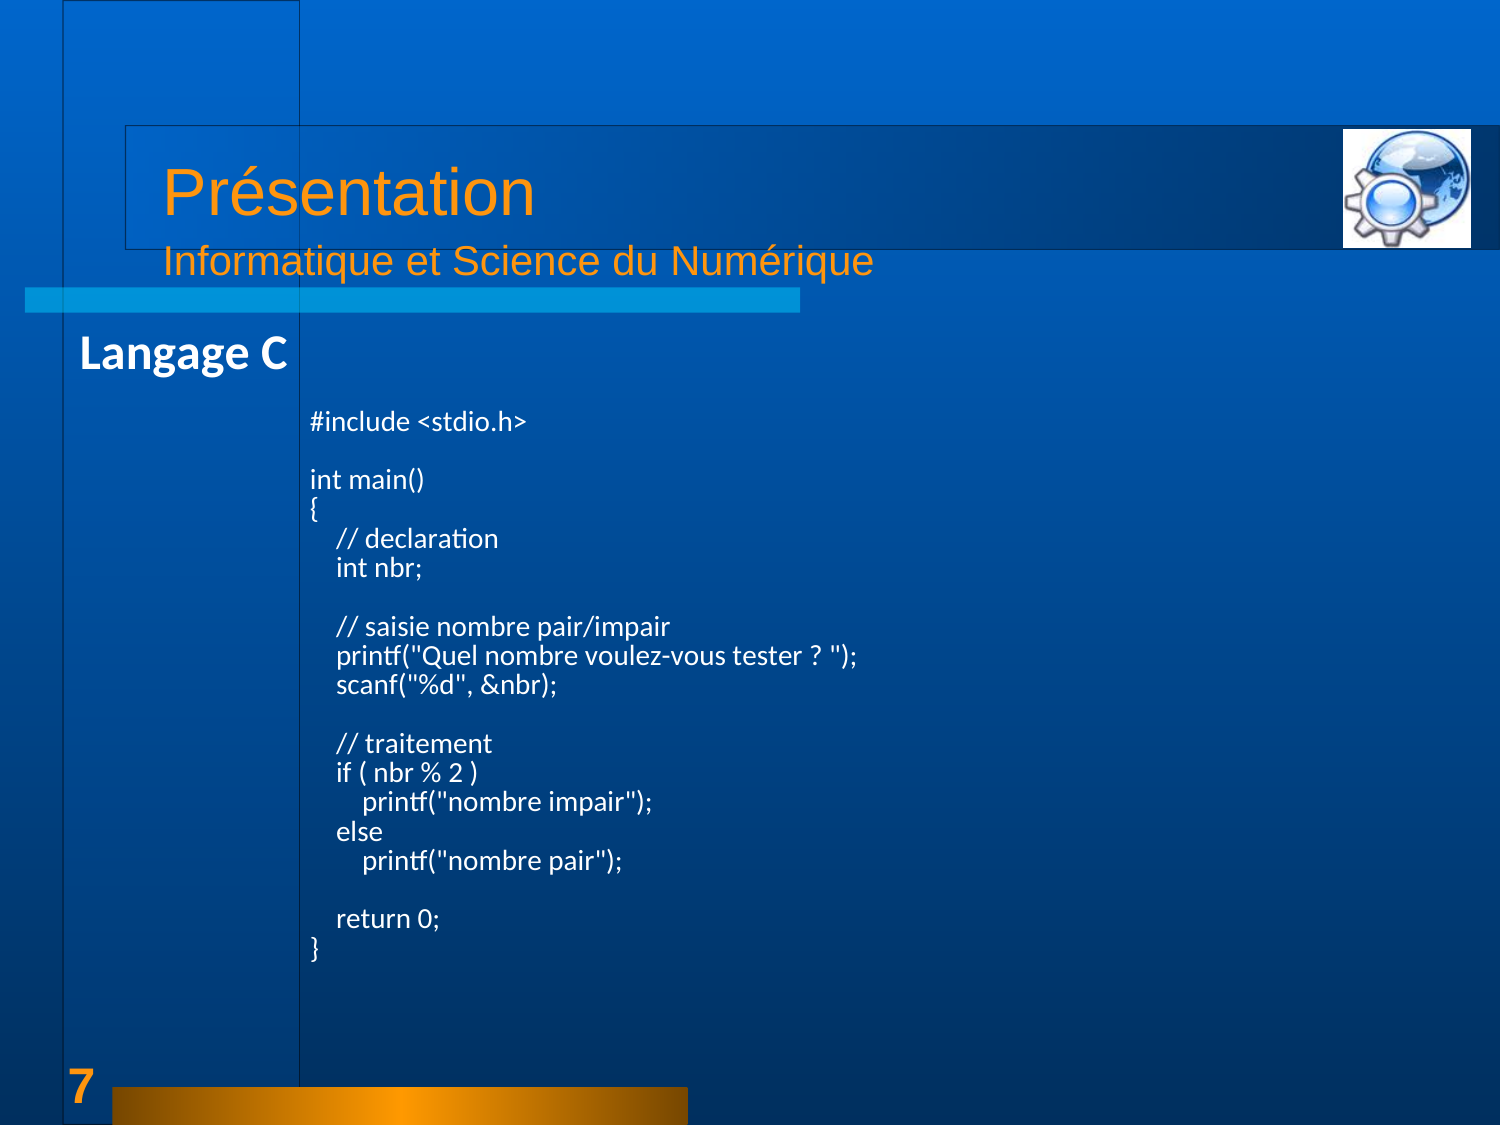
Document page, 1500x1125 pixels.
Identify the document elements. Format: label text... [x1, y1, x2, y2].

picture [1343, 129, 1471, 248]
text_box #include <stdio.h> int main() { // declaration int nbr; // saisie nombre pair/impair printf("Quel nombre voulez-vous tester ? "); scanf("%d", &nbr); // traitement if ( nbr % 2 ) printf("nombre impair"); else printf("nombre pair"); return 0; } [295, 401, 1063, 1091]
text_box Langage C [64, 325, 1335, 508]
